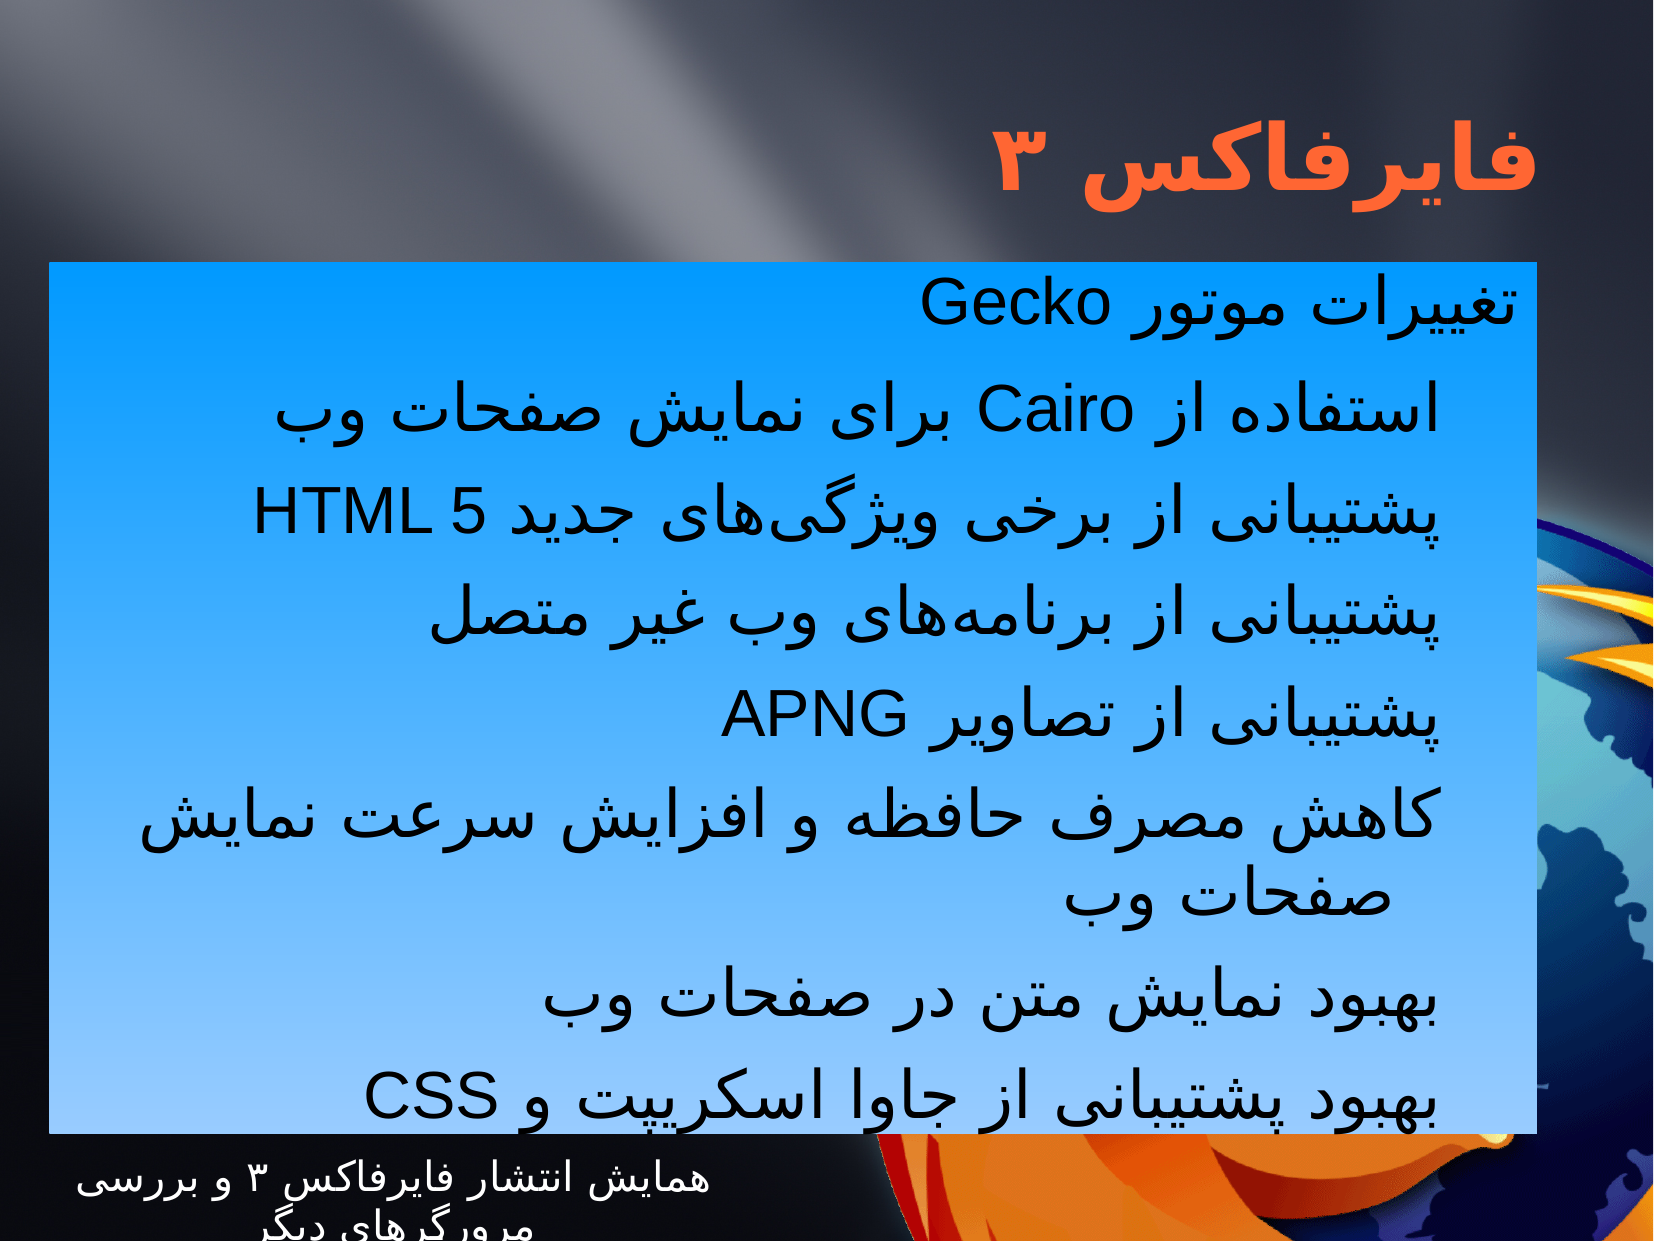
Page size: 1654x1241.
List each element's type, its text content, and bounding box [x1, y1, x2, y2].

title فایرفاکس ۳ [149, 55, 1575, 263]
list تغییرات موتور Gecko استفاده از Cairo برای نمایش صفحات وب پشتیبانی از برخی ویژگی‌های جدید HTML 5 پشتیبانی از برنامه‌های وب غیر متصل پشتیبانی از تصاویر APNG کاهش مصرف حافظه و افزایش سرعت نمایش صفحات وب بهبود نمایش متن در صفحات وب بهبود پشتیبانی از جاوا اسکریپت و CSS [49, 262, 1537, 1126]
picture [0, 0, 1654, 1241]
picture [521, 1231, 528, 1237]
